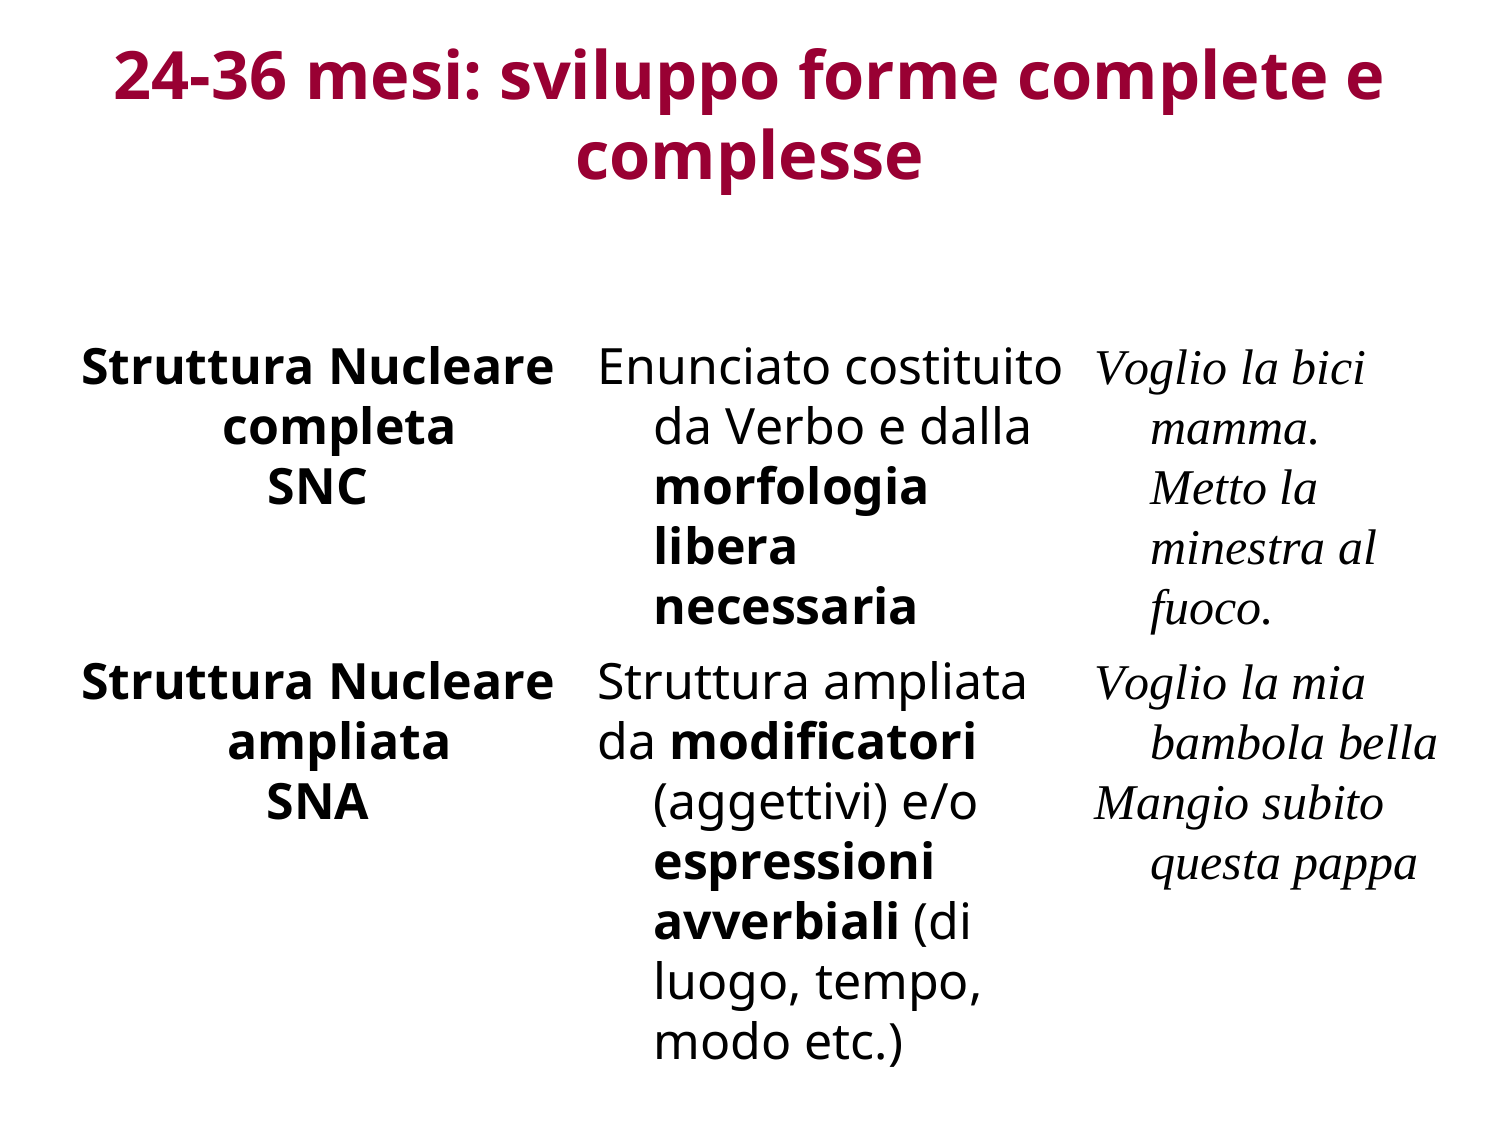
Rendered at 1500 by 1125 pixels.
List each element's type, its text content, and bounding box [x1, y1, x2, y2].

table_cell Struttura Nucleare ampliata SNA [53, 642, 583, 1090]
table_header [53, 220, 583, 326]
table_header [583, 220, 1080, 326]
table_cell Voglio la bici mamma. Metto la minestra al fuoco. [1080, 326, 1459, 642]
table_header [1080, 220, 1459, 326]
table_cell Struttura Nucleare completa SNC [53, 326, 583, 642]
table_cell Struttura ampliata da modificatori (aggettivi) e/o espressioni avverbiali (di luogo, tempo, modo etc.) [583, 642, 1080, 1090]
title 24-36 mesi: sviluppo forme complete e complesse [75, 18, 1426, 207]
table_cell Enunciato costituito da Verbo e dalla morfologia libera necessaria [583, 326, 1080, 642]
table_cell Voglio la mia bambola bella Mangio subito questa pappa [1080, 642, 1459, 1090]
